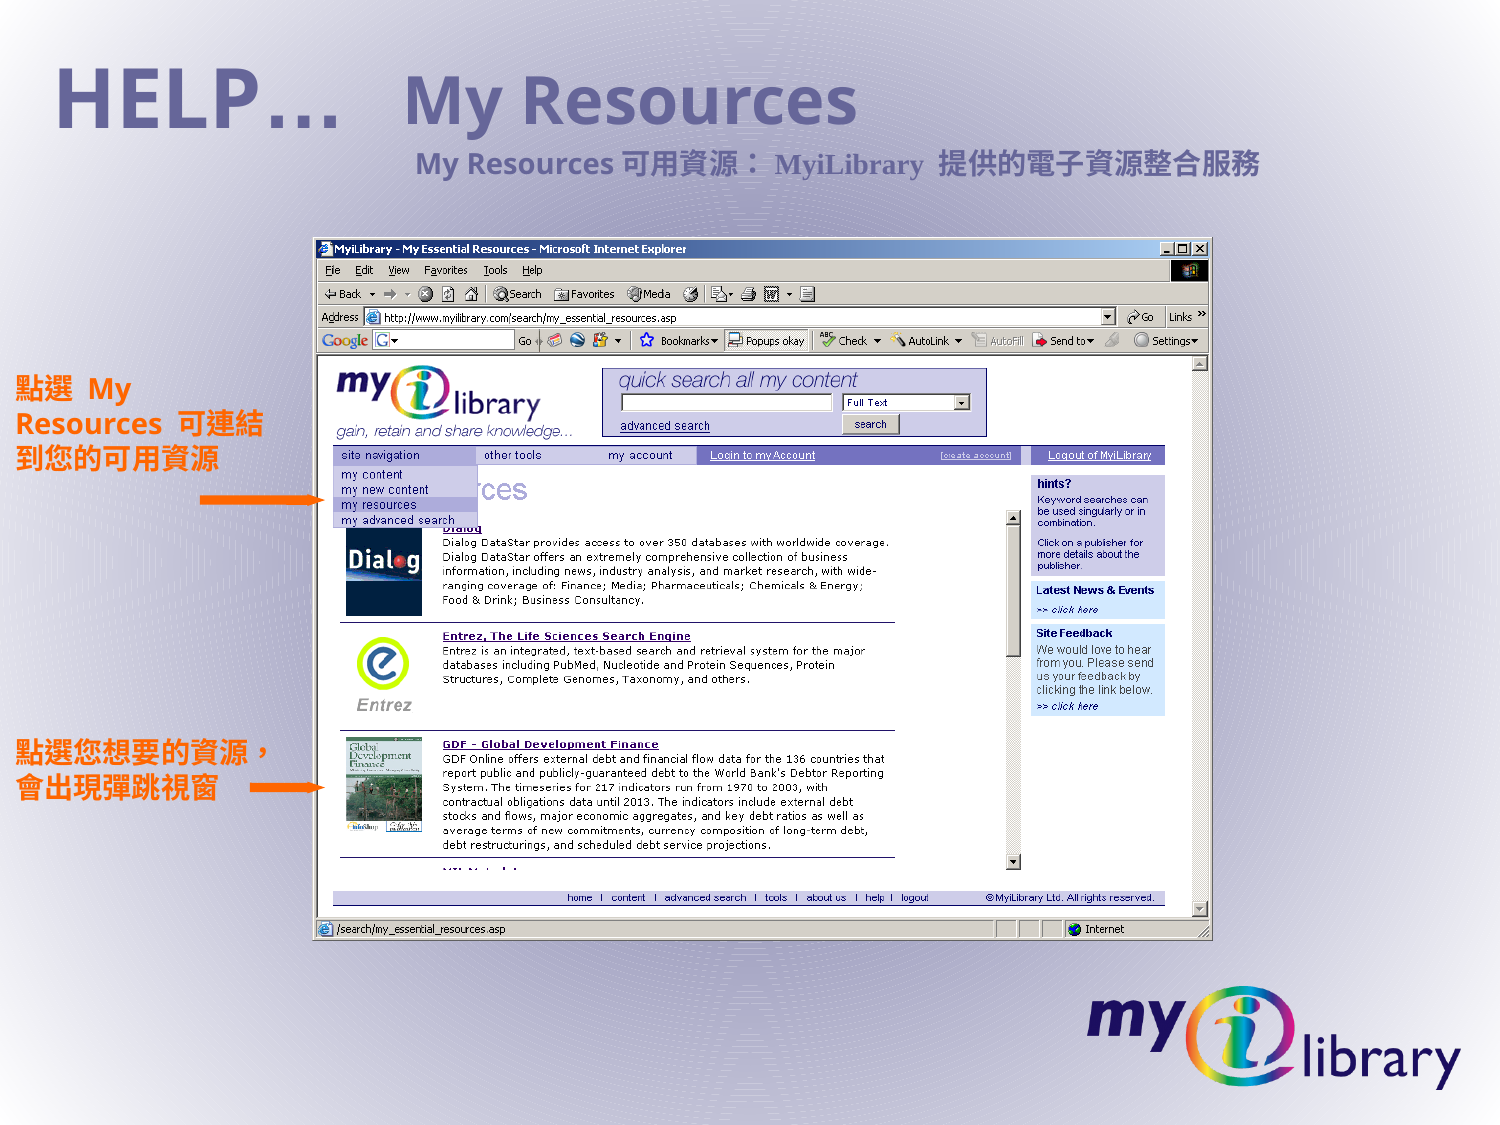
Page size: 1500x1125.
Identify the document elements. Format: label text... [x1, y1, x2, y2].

text_box 點選您想要的資源，會出現彈跳視窗 [0, 726, 301, 812]
picture [312, 237, 1213, 941]
text_box 點選 My Resources 可連結到您的可用資源 [0, 362, 301, 484]
text_box My Resources [387, 50, 938, 146]
text_box My Resources可用資源：MyiLibrary 提供的電子資源整合服務 [399, 137, 1450, 188]
